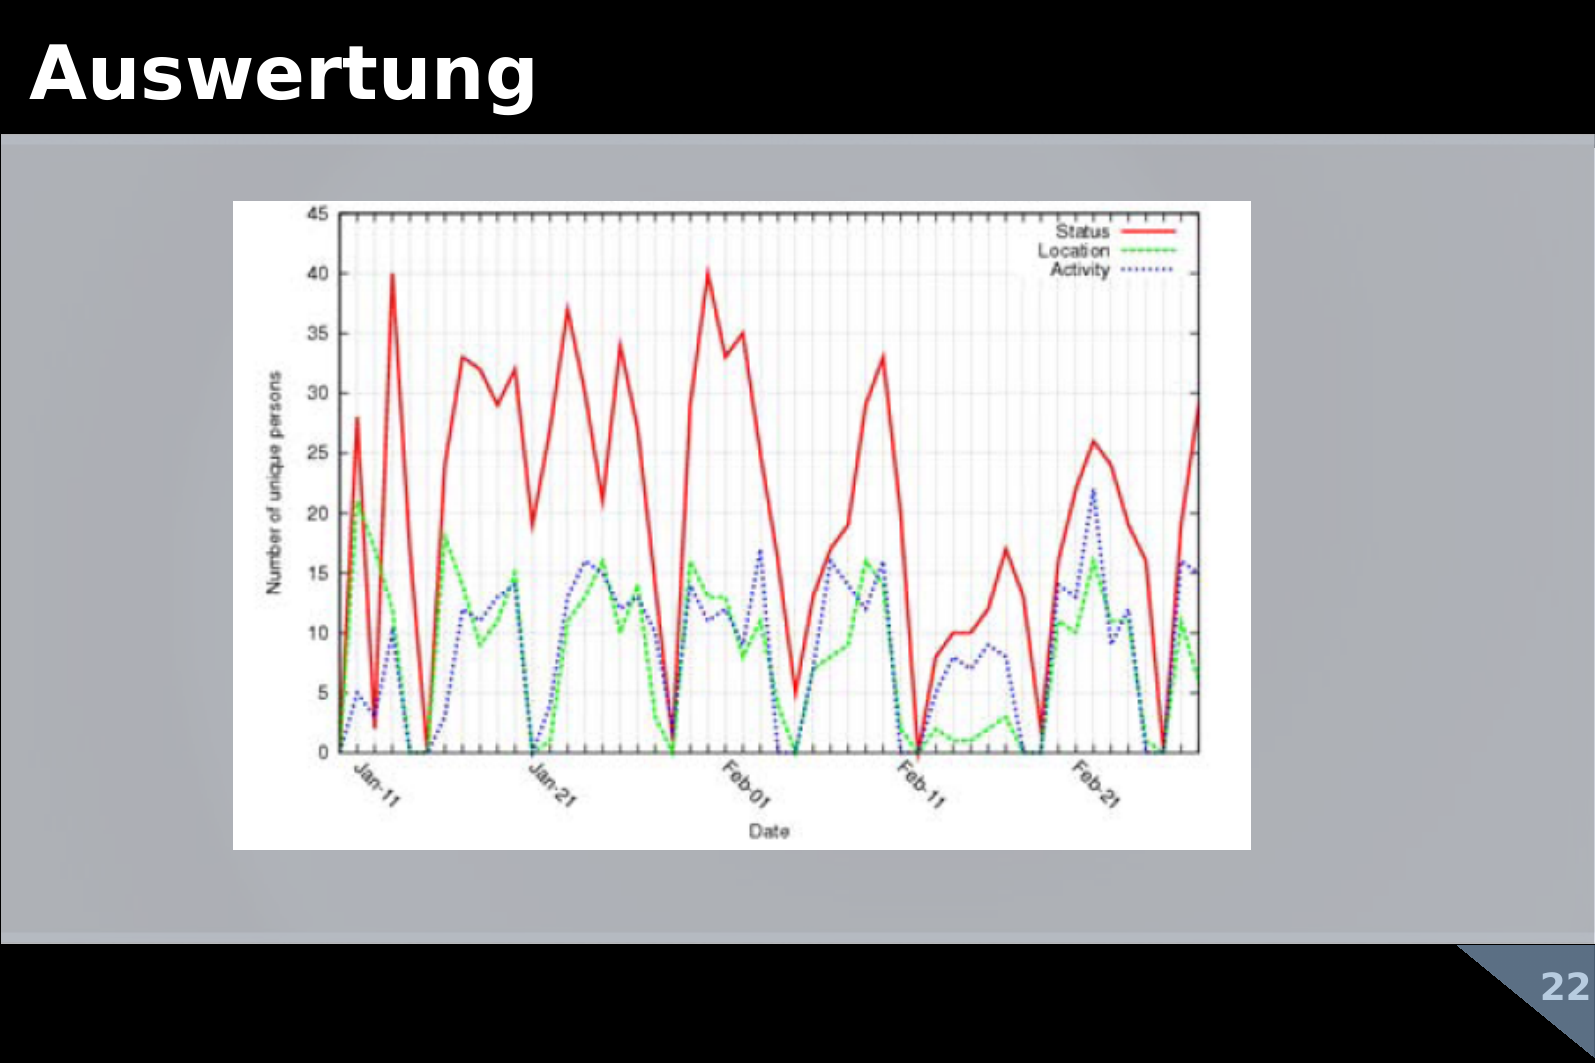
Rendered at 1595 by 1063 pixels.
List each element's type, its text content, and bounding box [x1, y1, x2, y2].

picture [233, 201, 1251, 850]
title Auswertung [29, 30, 1465, 118]
